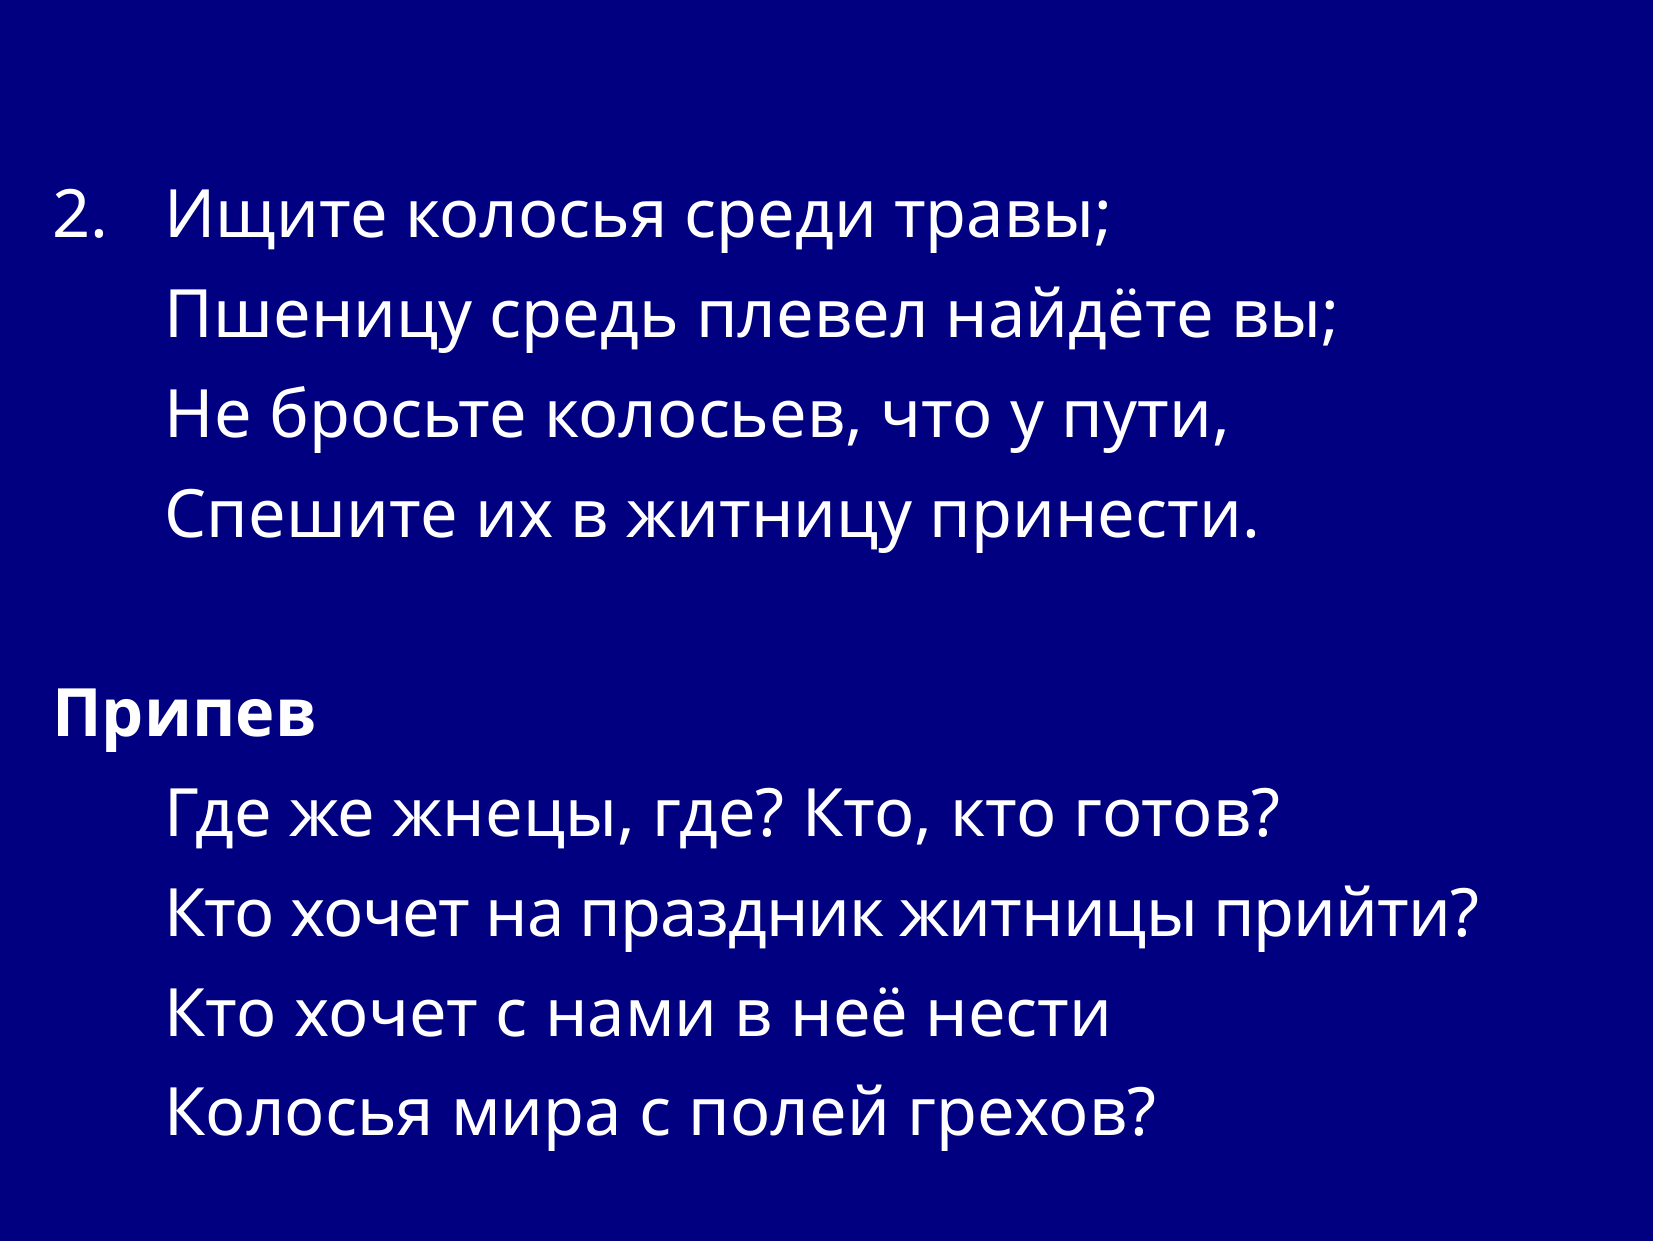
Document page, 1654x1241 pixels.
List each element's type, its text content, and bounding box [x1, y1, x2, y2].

text_box 2. Ищите колосья среди травы; Пшеницу средь плевел найдёте вы; Не бросьте колосьев, что у пути, Спешите их в житницу принести. Припев Где же жнецы, где? Кто, кто готов? Кто хочет на праздник житницы прийти? Кто хочет с нами в неё нести Колосья мира с полей грехов? [37, 150, 1653, 1163]
